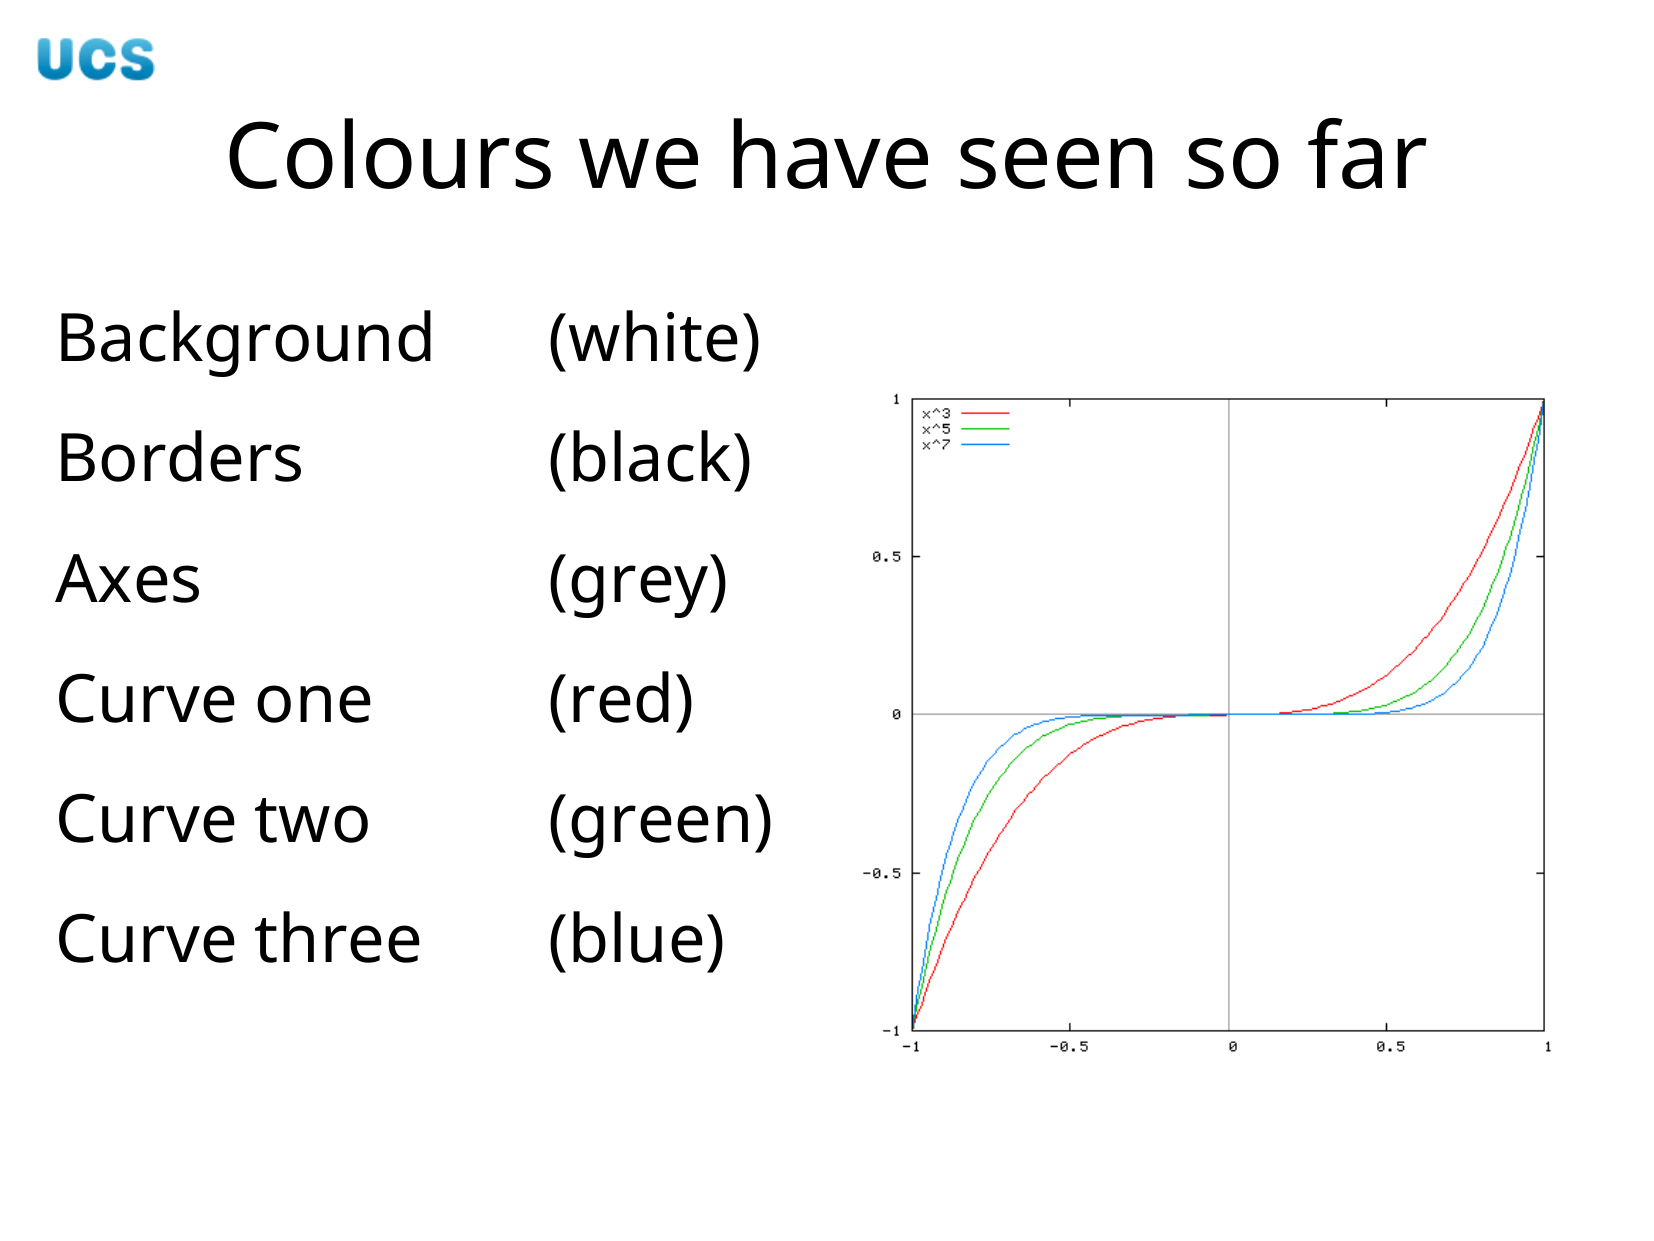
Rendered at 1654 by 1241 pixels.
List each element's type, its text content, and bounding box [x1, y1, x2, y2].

picture [845, 336, 1572, 1063]
title Colours we have seen so far [82, 49, 1571, 257]
list Background (white) Borders (black) Axes (grey) Curve one (red) Curve two (green) Curve three (blue) [37, 290, 809, 1109]
picture [37, 37, 155, 82]
